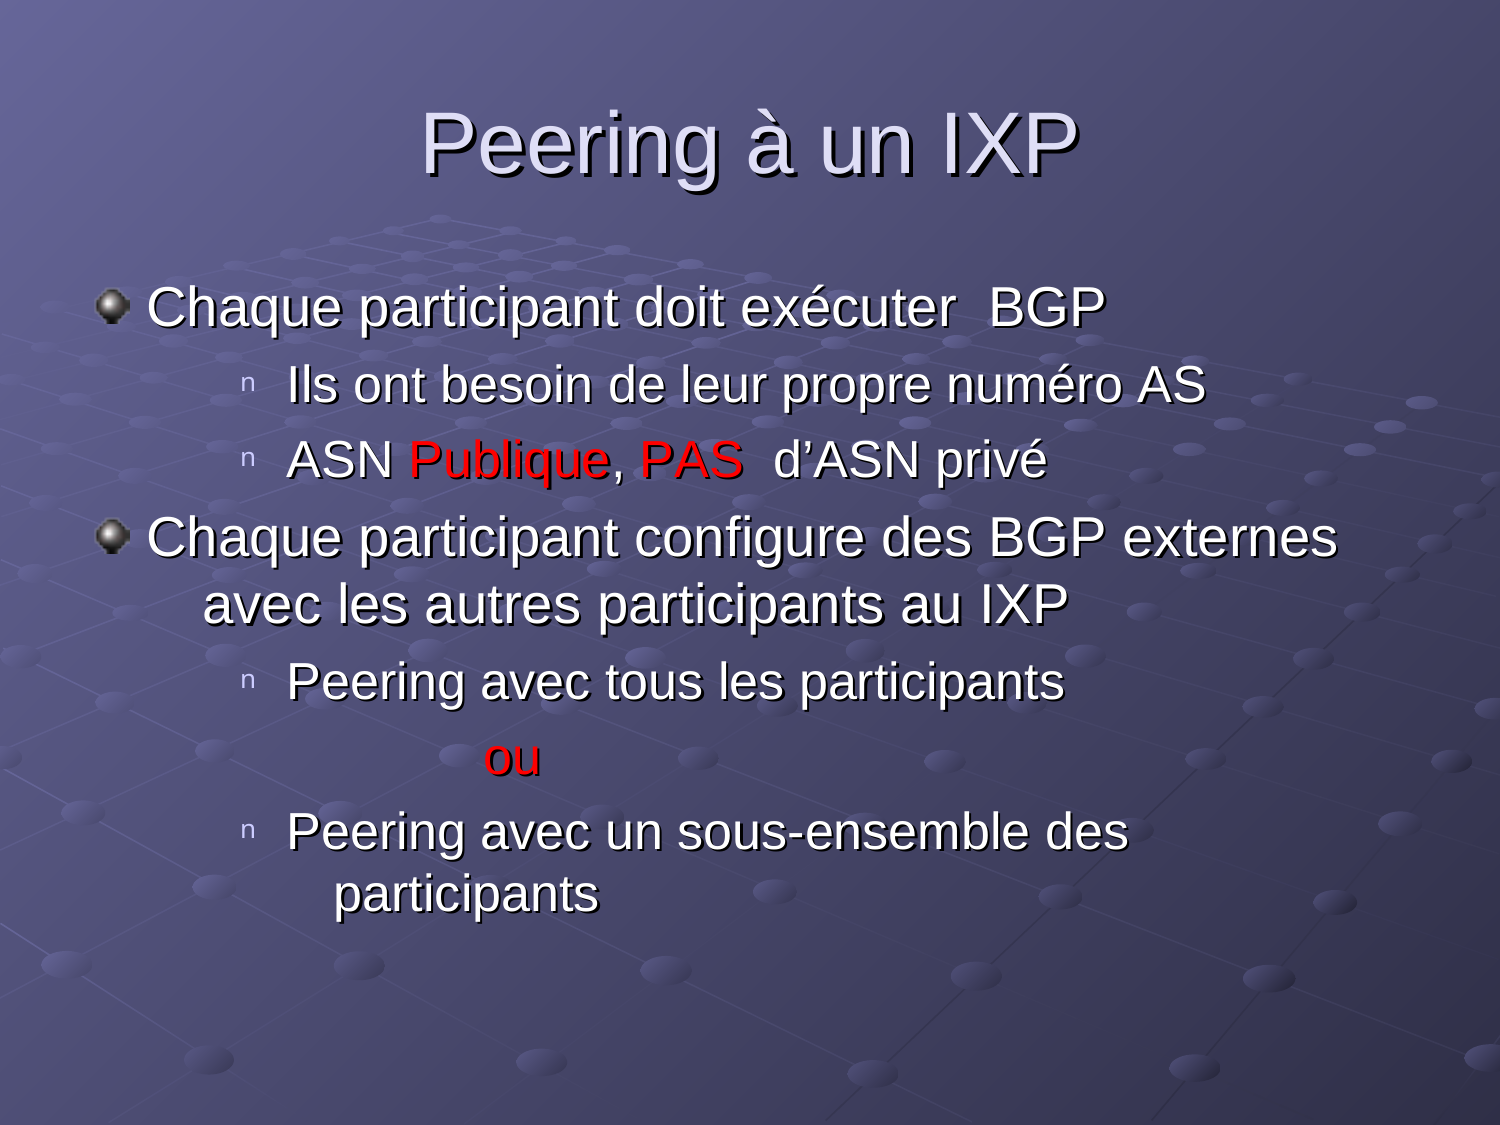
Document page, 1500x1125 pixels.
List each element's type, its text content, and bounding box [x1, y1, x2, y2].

list Chaque participant doit exécuter BGP Ils ont besoin de leur propre numéro AS ASN Publique, PAS d’ASN privé Chaque participant configure des BGP externes avec les autres participants au IXP Peering avec tous les participants ou Peering avec un sous-ensemble des participants [75, 262, 1426, 1007]
title Peering à un IXP [75, 45, 1426, 233]
